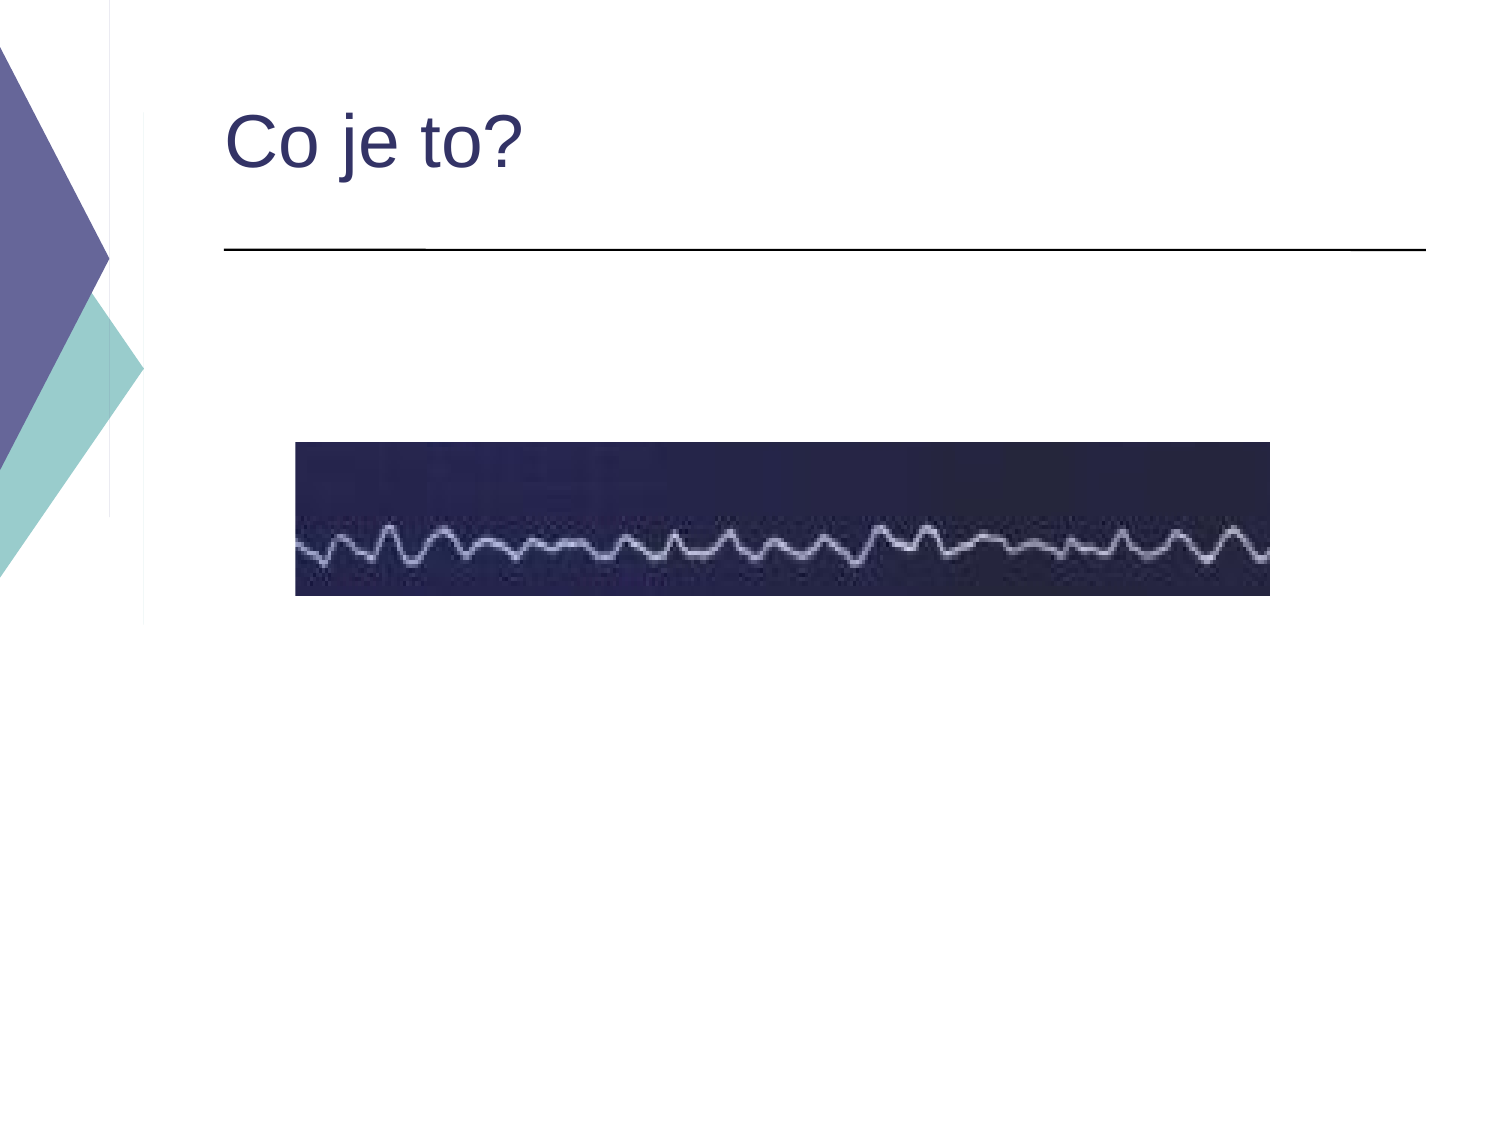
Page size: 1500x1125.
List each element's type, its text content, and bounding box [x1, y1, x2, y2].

picture [295, 442, 1270, 596]
title Co je to? [224, 41, 1425, 237]
